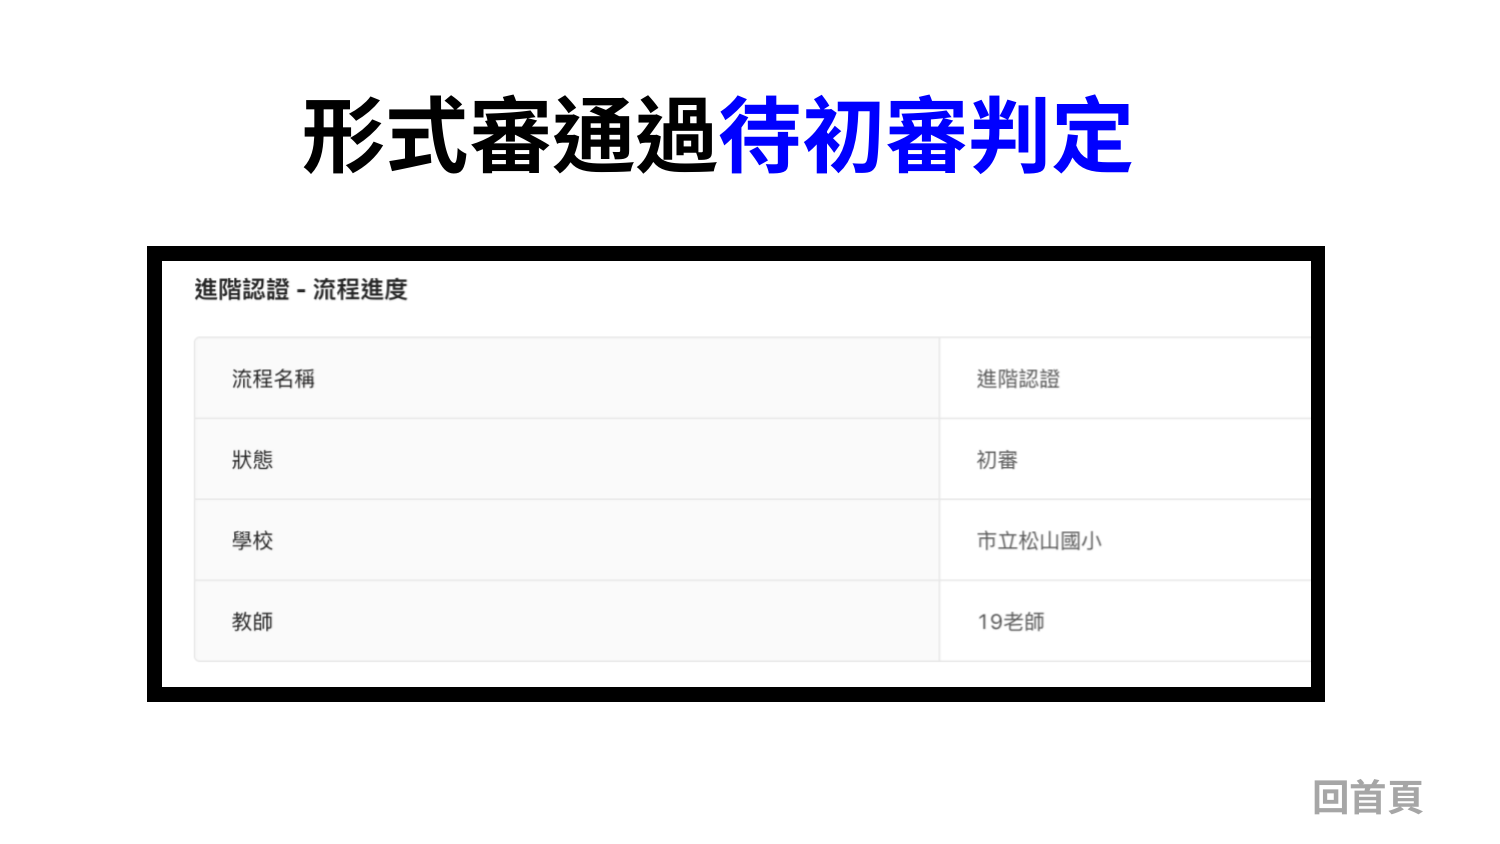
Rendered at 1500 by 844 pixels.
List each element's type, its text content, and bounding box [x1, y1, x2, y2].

picture [161, 260, 1311, 688]
title 形式審通過待初審判定 [190, 76, 1248, 164]
